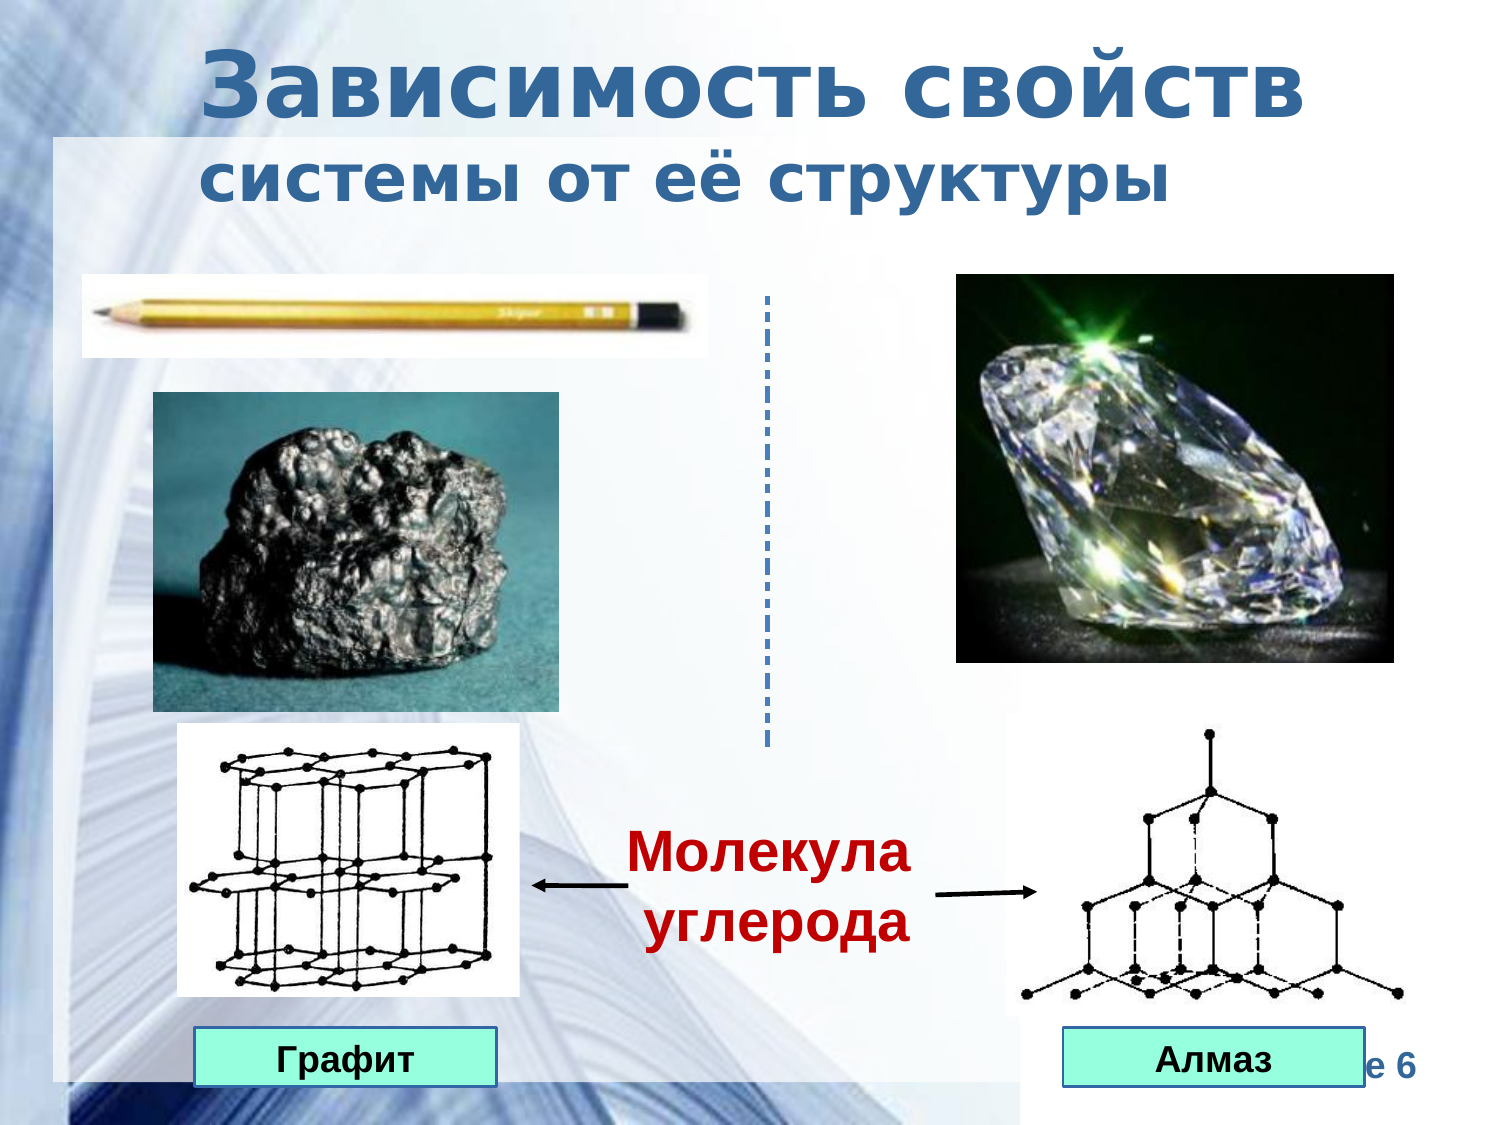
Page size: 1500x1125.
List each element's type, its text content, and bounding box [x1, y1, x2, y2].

text_box Графит [194, 1027, 497, 1087]
text_box Алмаз [1062, 1027, 1365, 1087]
text_box Зависимость свойств системы от её структуры [183, 17, 1324, 223]
picture [0, 0, 1500, 1125]
text_box Молекула углерода [611, 805, 943, 962]
